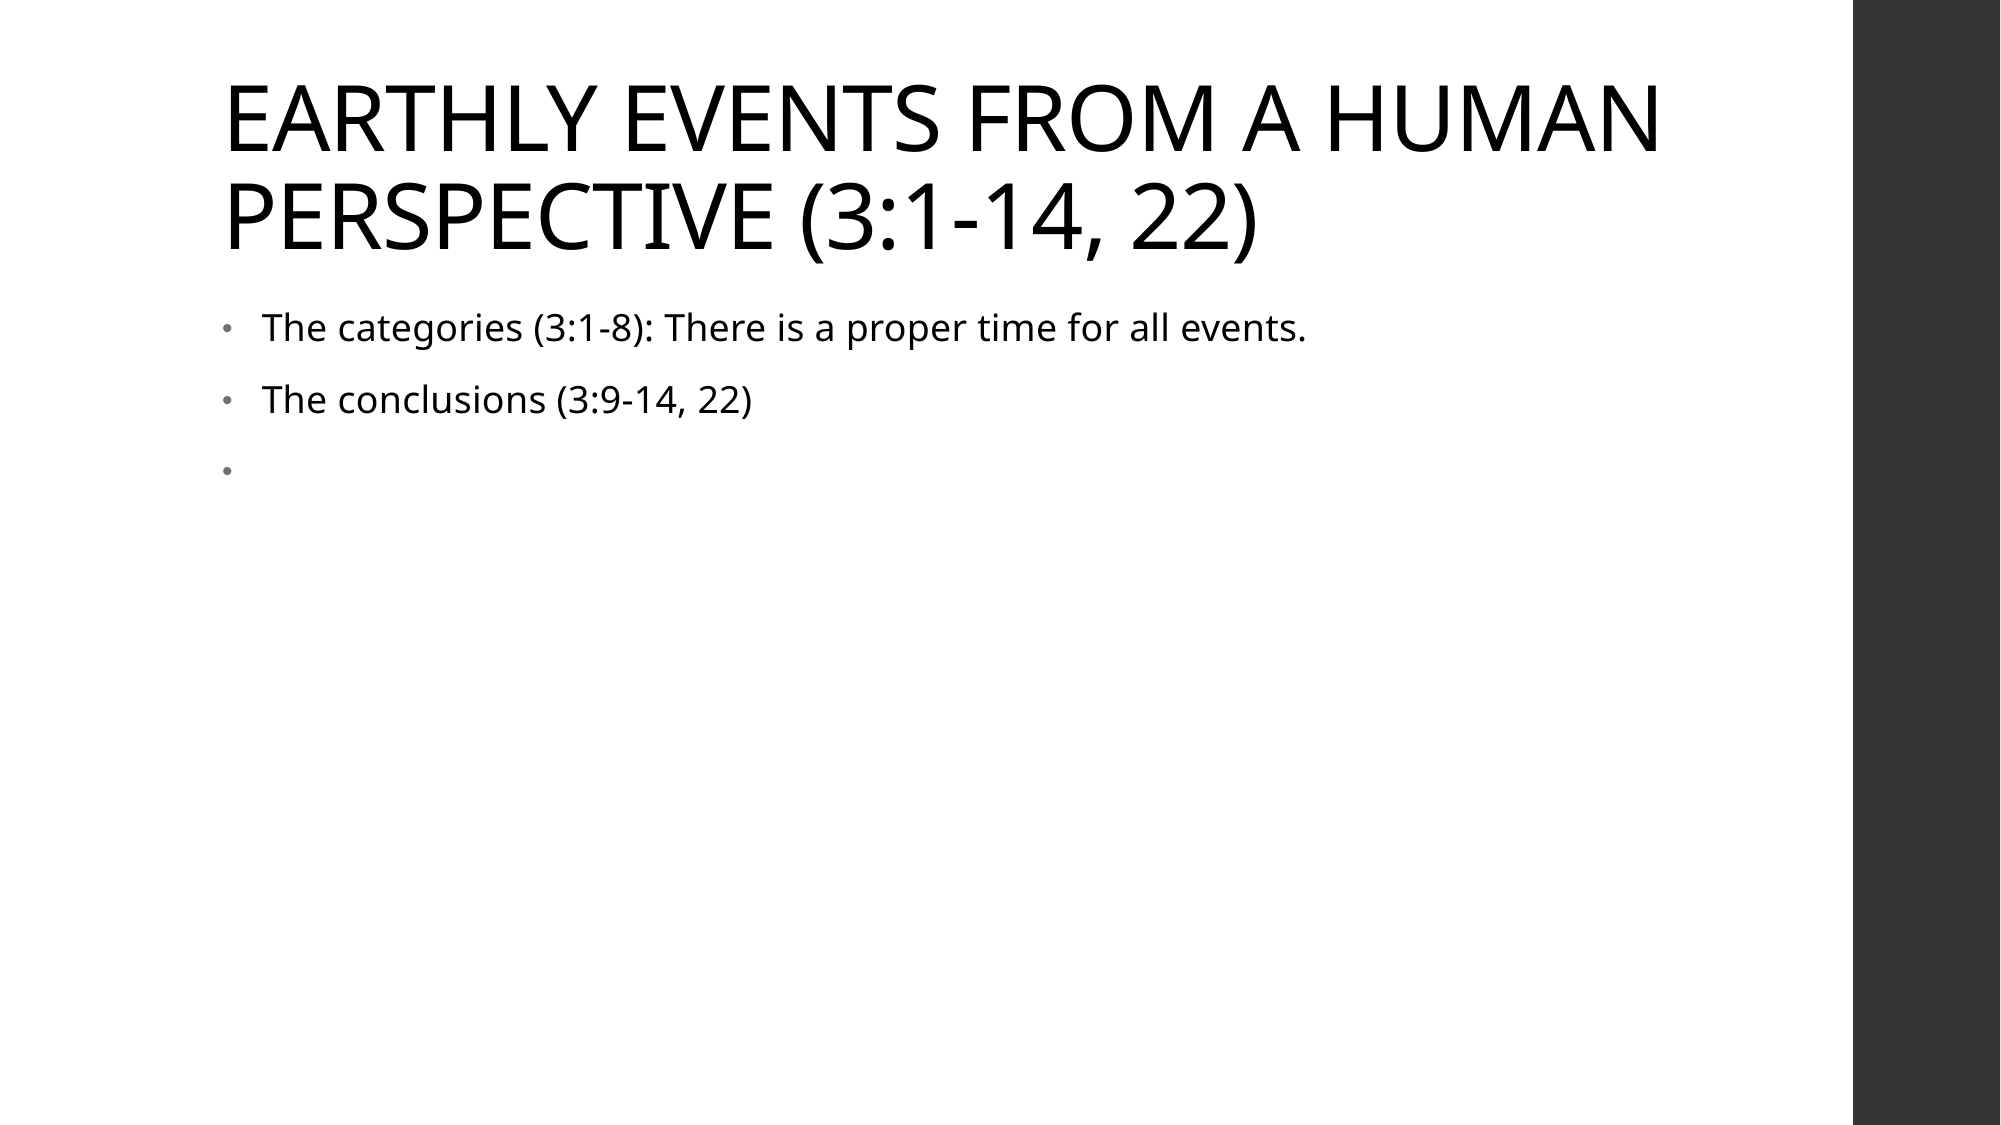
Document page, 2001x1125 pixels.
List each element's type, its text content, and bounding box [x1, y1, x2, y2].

list The categories (3:1-8): There is a proper time for all events. The conclusions (3:9-14, 22) [206, 299, 1617, 1014]
title EARTHLY EVENTS FROM A HUMAN PERSPECTIVE (3:1-14, 22) [206, 60, 1797, 278]
